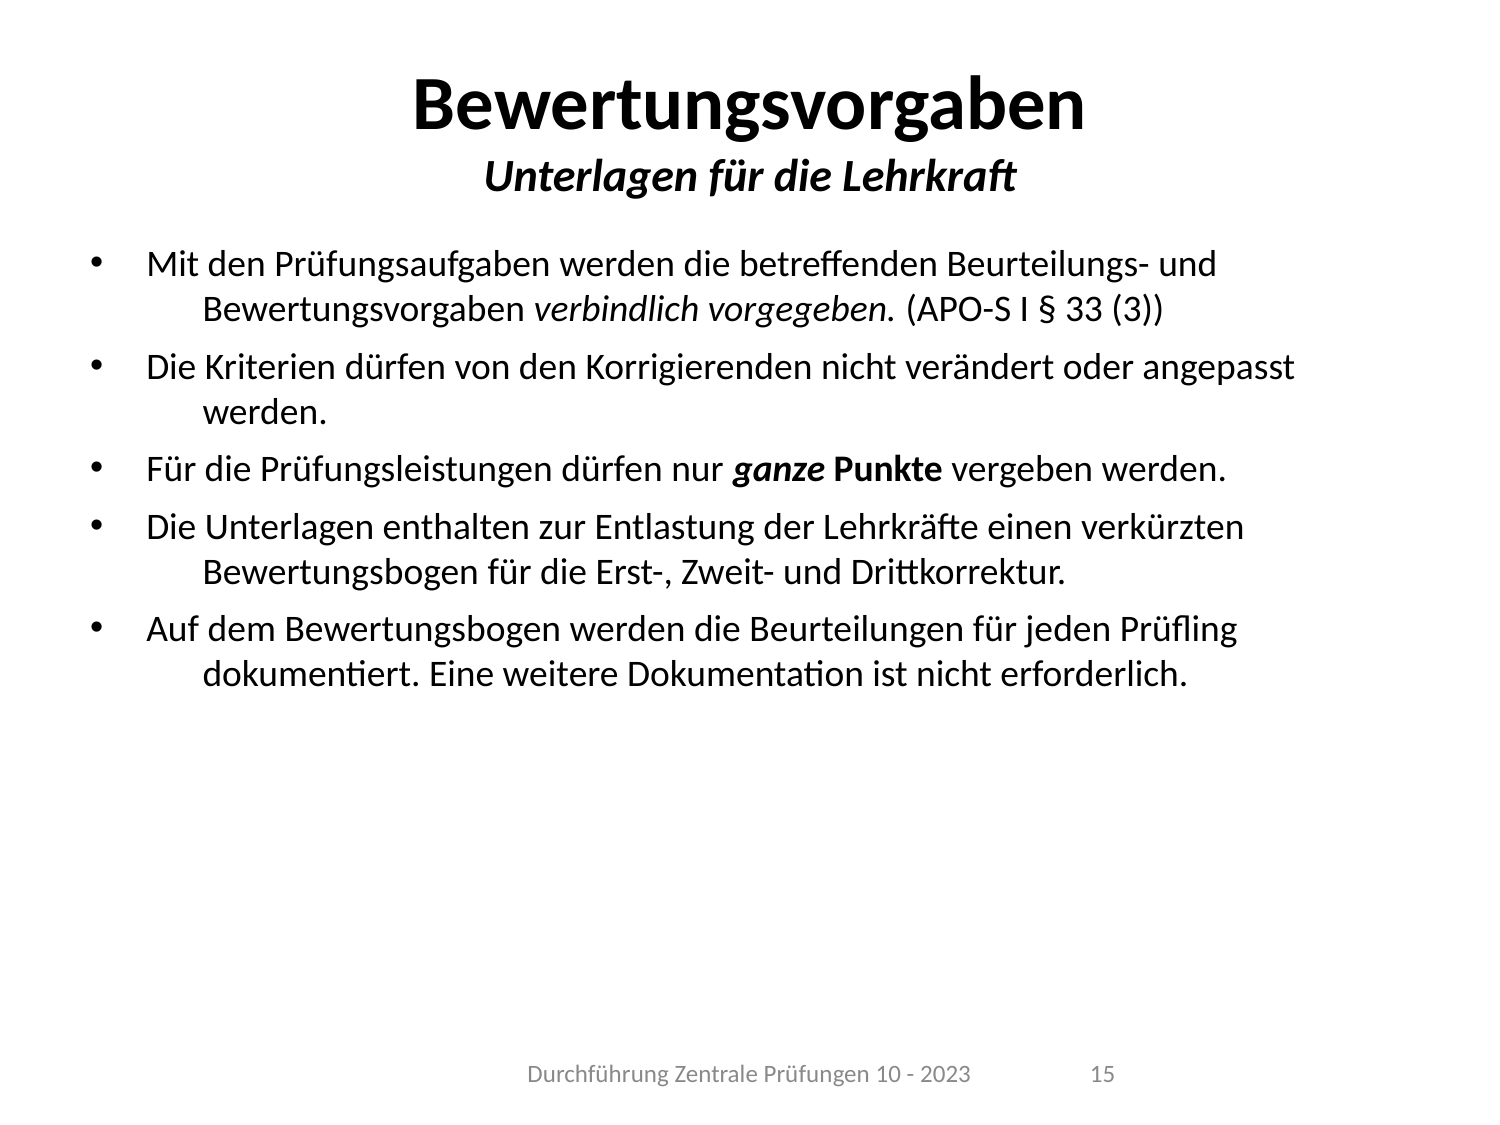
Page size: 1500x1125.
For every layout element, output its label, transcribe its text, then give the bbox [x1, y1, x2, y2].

text_box 15 [1074, 1042, 1426, 1103]
title Bewertungsvorgaben Unterlagen für die Lehrkraft [75, 45, 1426, 209]
text_box Durchführung Zentrale Prüfungen 10 - 2023 [512, 1042, 988, 1103]
list Mit den Prüfungsaufgaben werden die betreffenden Beurteilungs- und Bewertungsvorgaben verbindlich vorgegeben. (APO-S I § 33 (3)) Die Kriterien dürfen von den Korrigierenden nicht verändert oder angepasst werden. Für die Prüfungsleistungen dürfen nur ganze Punkte vergeben werden. Die Unterlagen enthalten zur Entlastung der Lehrkräfte einen verkürzten Bewertungsbogen für die Erst-, Zweit- und Drittkorrektur. Auf dem Bewertungsbogen werden die Beurteilungen für jeden Prüfling dokumentiert. Eine weitere Dokumentation ist nicht erforderlich. [75, 231, 1426, 1005]
